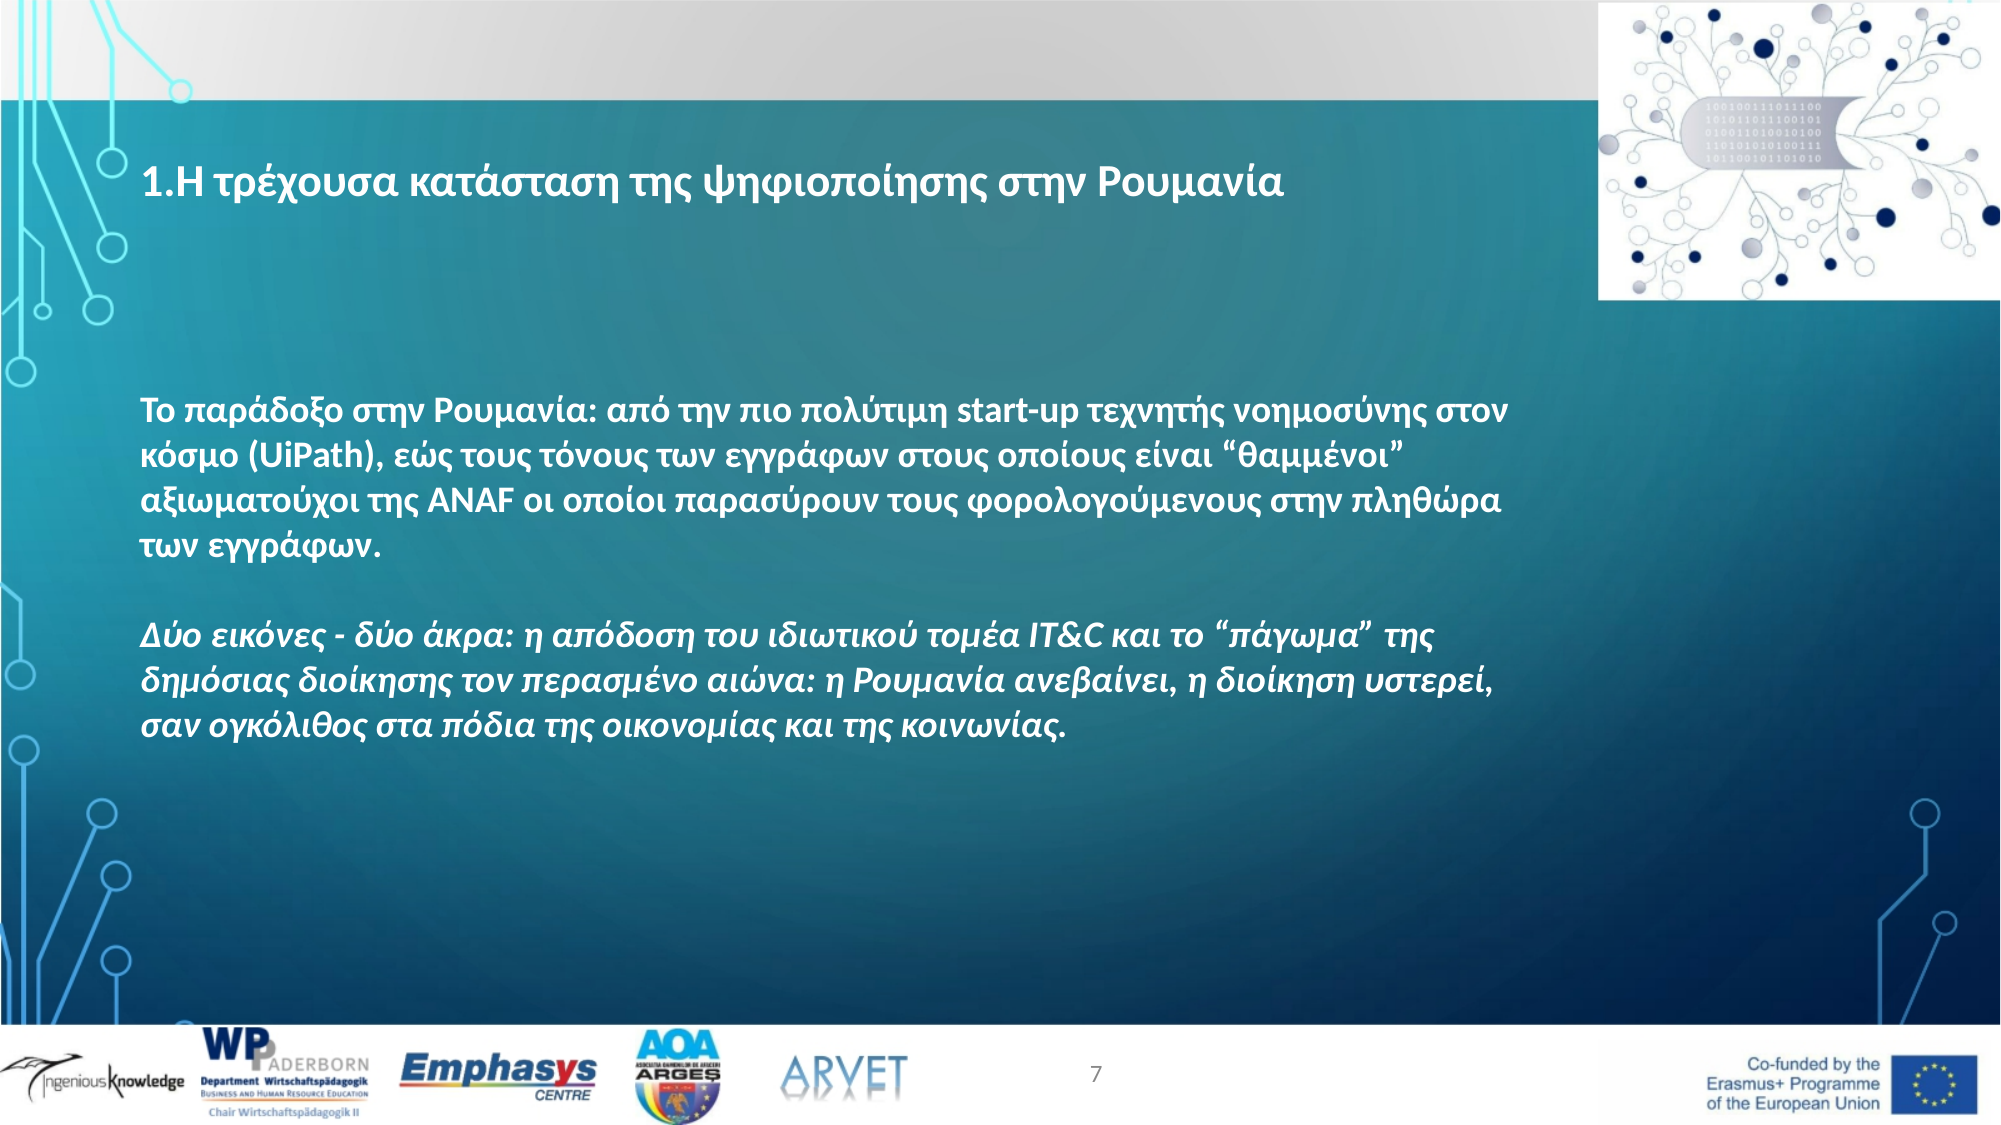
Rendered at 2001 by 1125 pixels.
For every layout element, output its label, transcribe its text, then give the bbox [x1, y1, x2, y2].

text_box Το παράδοξο στην Ρουμανία: από την πιο πολύτιμη start-up τεχνητής νοημοσύνης στον κόσμο (UiPath), εώς τους τόνους των εγγράφων στους οποίους είναι “θαμμένοι” αξιωματούχοι της ANAF οι οποίοι παρασύρουν τους φορολογούμενους στην πληθώρα των εγγράφων. Δύο εικόνες - δύο άκρα: η απόδοση του ιδιωτικού τομέα ΙΤ&C και το “πάγωμα” της δημόσιας διοίκησης τον περασμένο αιώνα: η Ρουμανία ανεβαίνει, η διοίκηση υστερεί, σαν ογκόλιθος στα πόδια της οικονομίας και της κοινωνίας. [125, 377, 1546, 754]
picture [0, 0, 2001, 1125]
text_box Η τρέχουσα κατάσταση της ψηφιοποίησης στην Ρουμανία [125, 115, 1345, 214]
